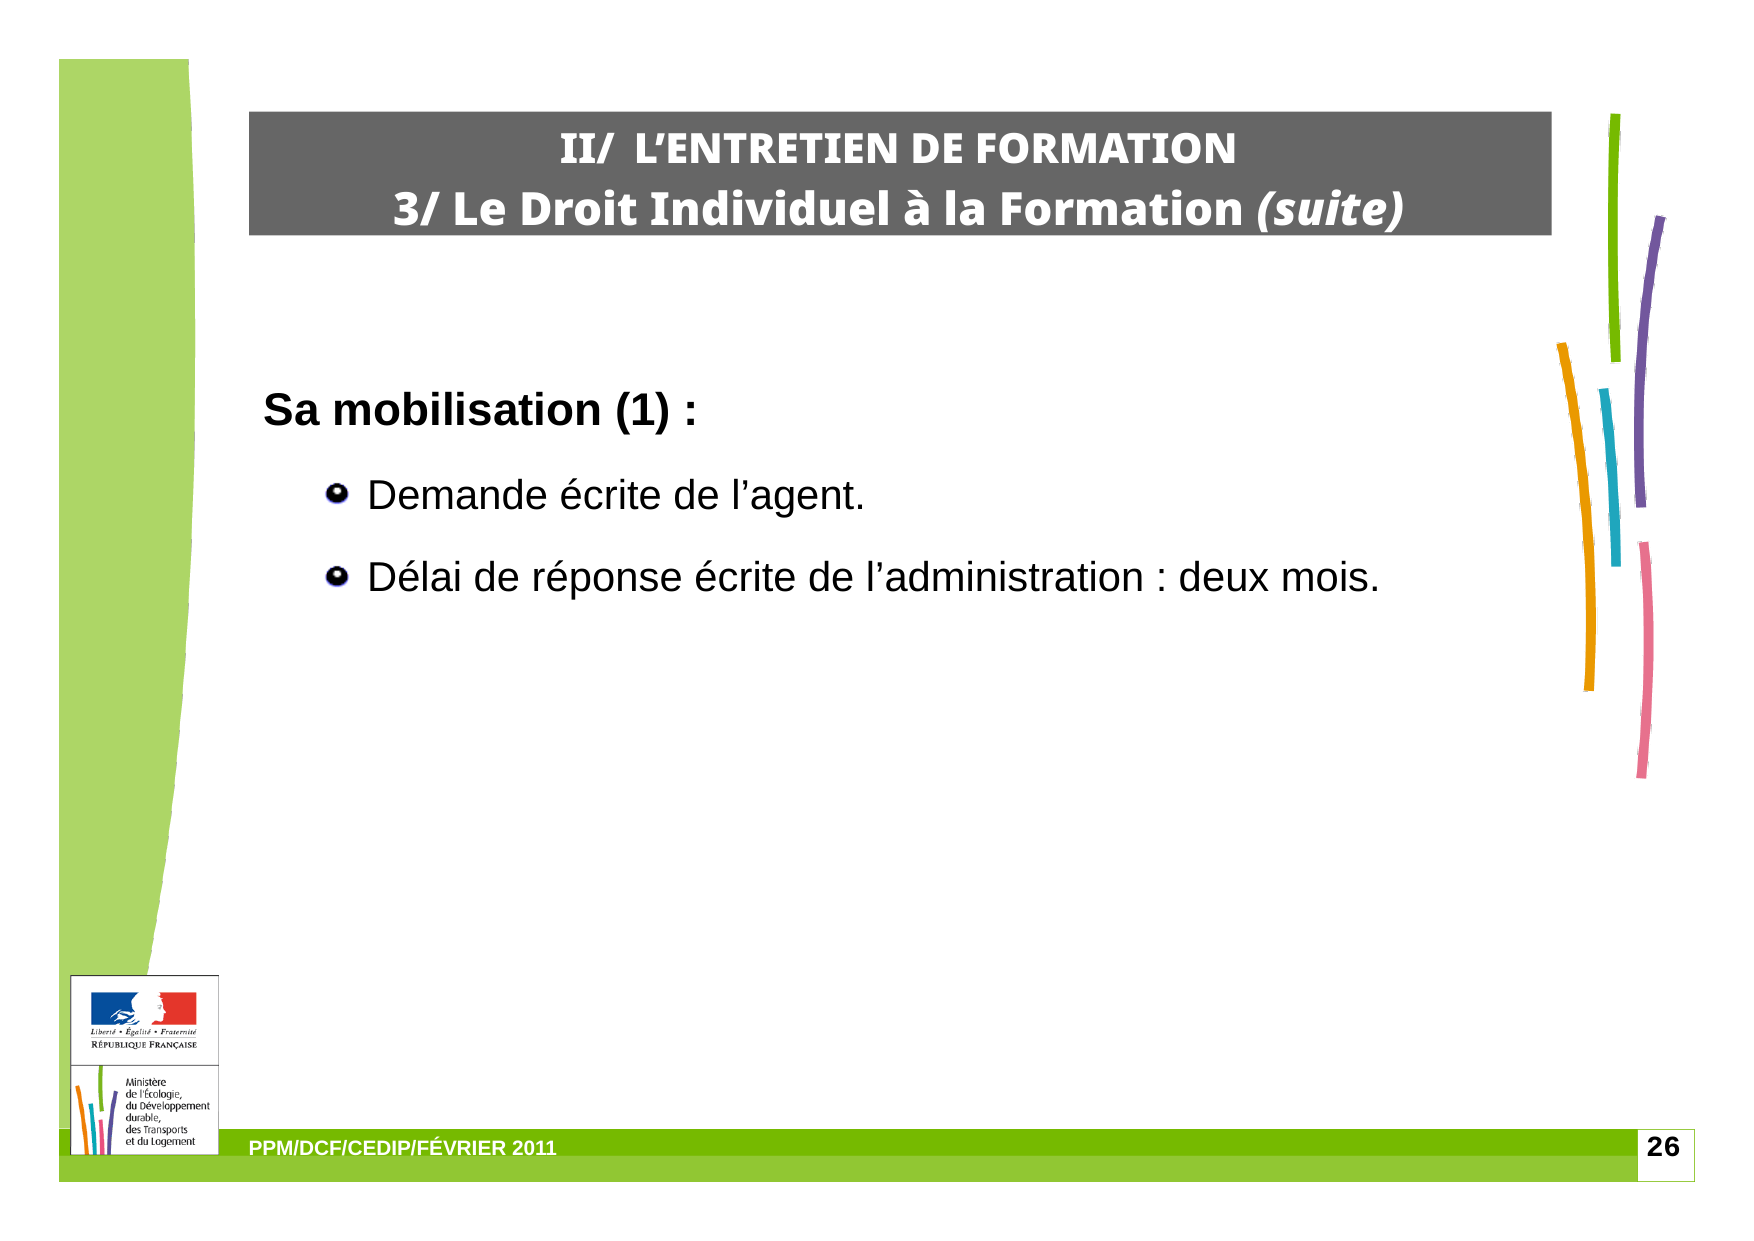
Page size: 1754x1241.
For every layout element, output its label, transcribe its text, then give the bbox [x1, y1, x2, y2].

picture [59, 59, 1695, 1182]
text_box Sa mobilisation (1) : Demande écrite de l’agent. Délai de réponse écrite de l’administration : deux mois. [249, 376, 1548, 622]
text_box II/ L’ENTRETIEN DE FORMATION 3/ Le Droit Individuel à la Formation (suite) [247, 111, 1551, 251]
text_box PPM/DCF/CEDIP/FÉVRIER 2011 [233, 1129, 592, 1169]
